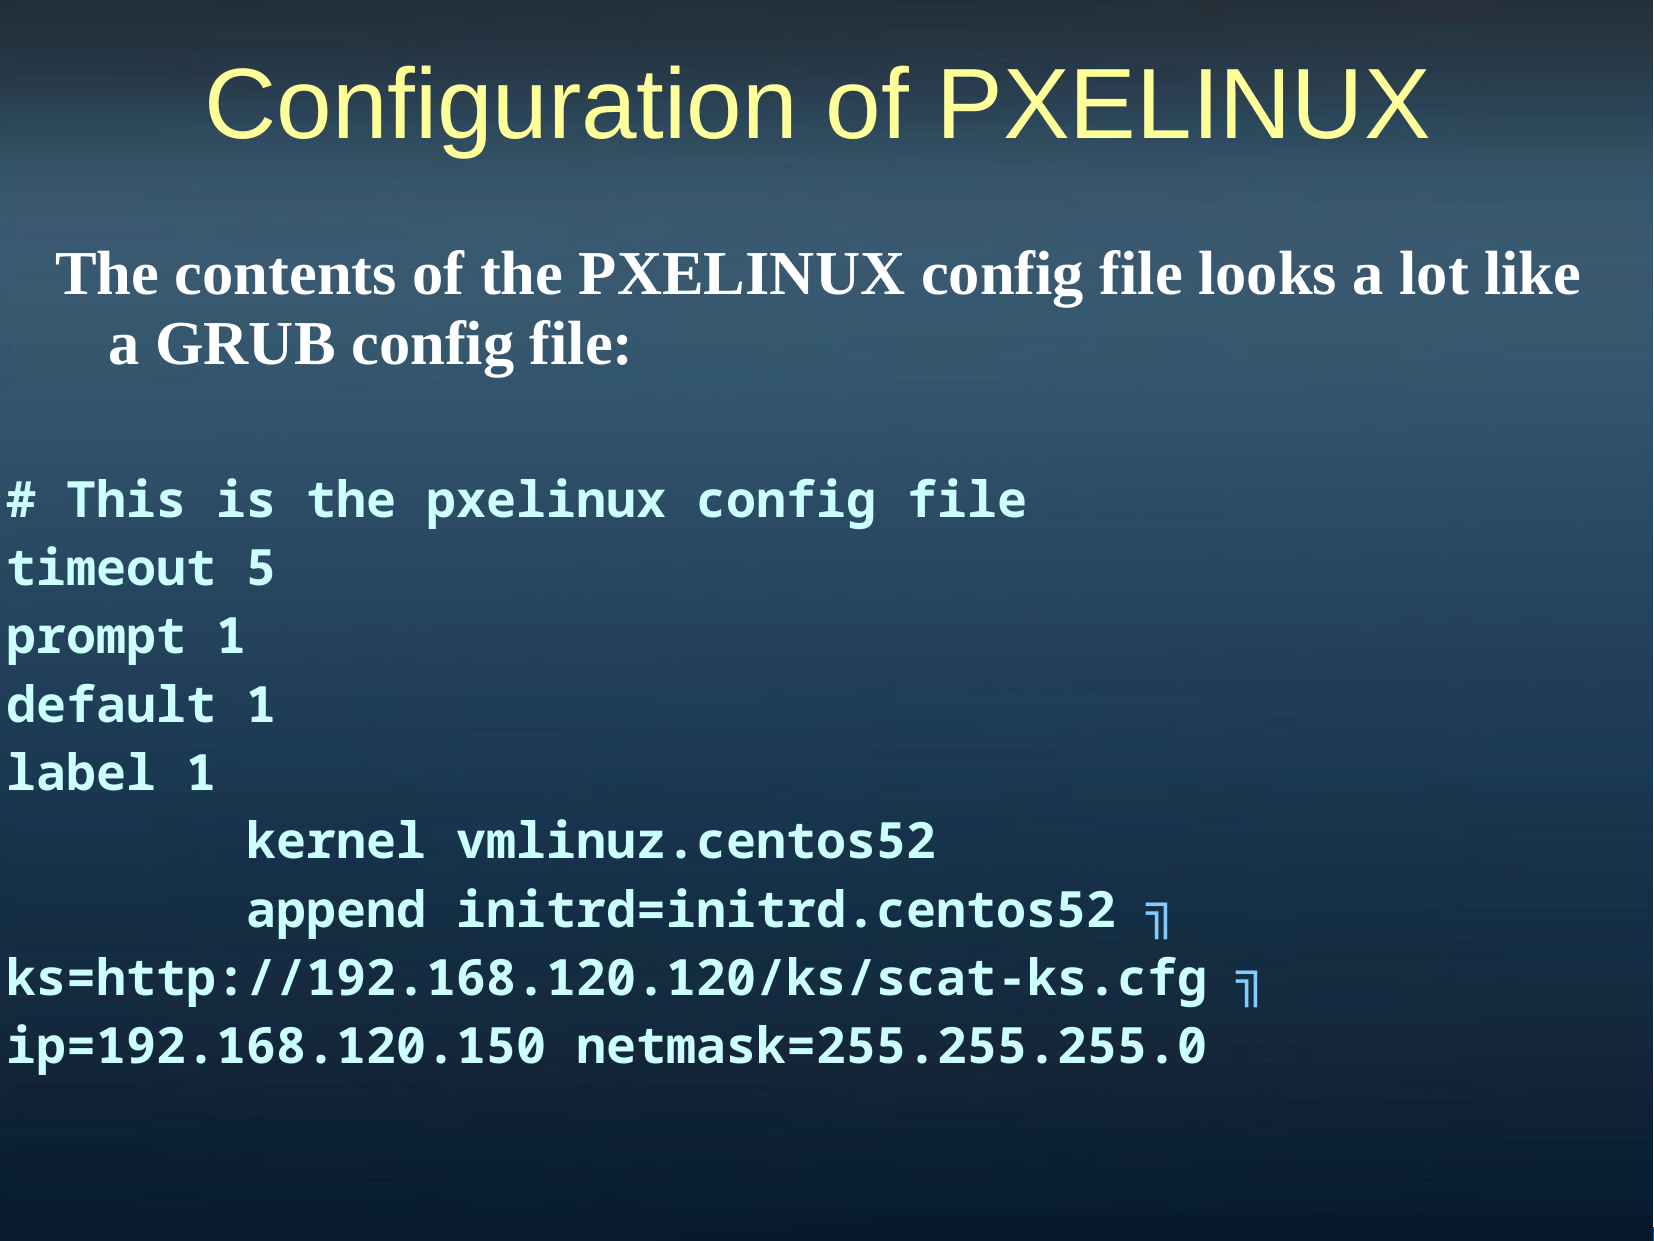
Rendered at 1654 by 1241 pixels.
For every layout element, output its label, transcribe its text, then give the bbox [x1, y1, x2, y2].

title Configuration of PXELINUX [112, 0, 1525, 208]
text_box # This is the pxelinux config file timeout 5 prompt 1 default 1 label 1 kernel vmlinuz.centos52 append initrd=initrd.centos52 ╗ ks=http://192.168.120.120/ks/scat-ks.cfg ╗ ip=192.168.120.150 netmask=255.255.255.0 [6, 463, 1613, 1188]
list The contents of the PXELINUX config file looks a lot like a GRUB config file: [37, 239, 1613, 428]
picture [0, 0, 1653, 1241]
